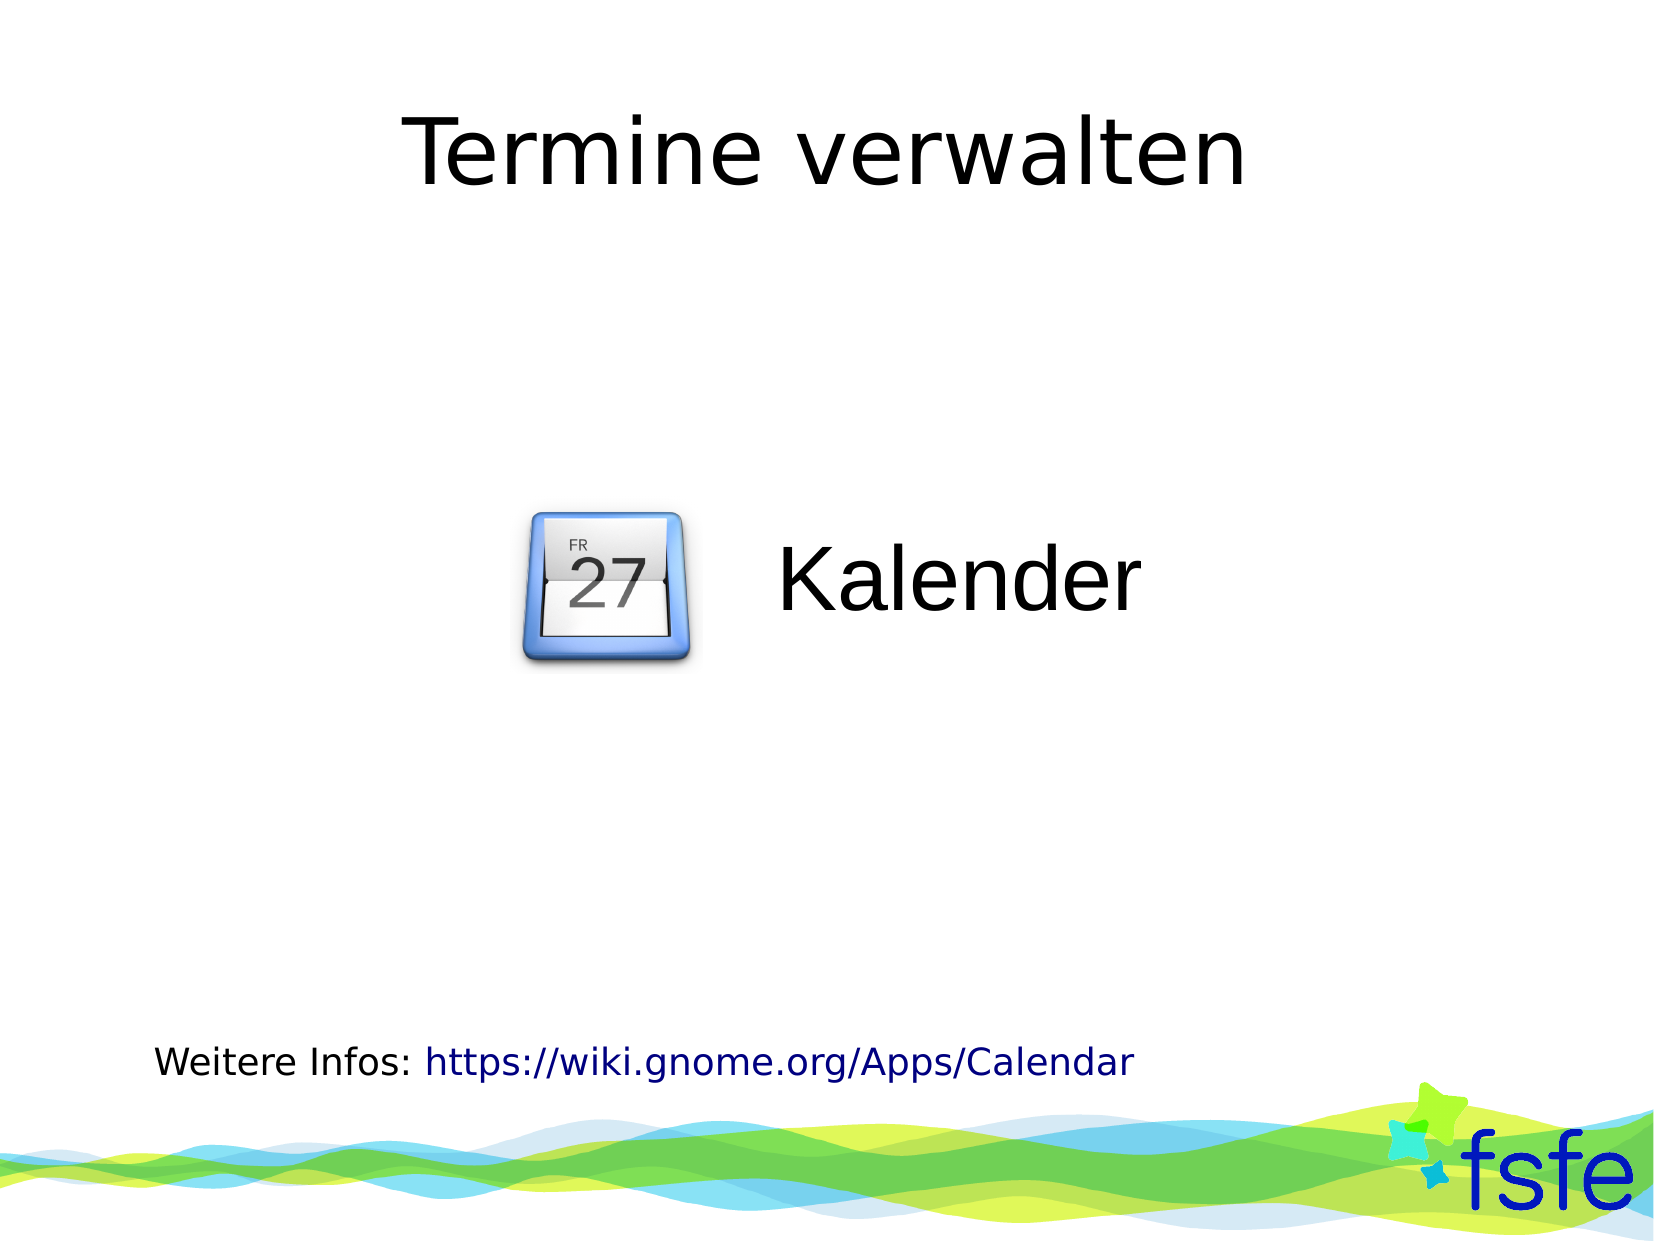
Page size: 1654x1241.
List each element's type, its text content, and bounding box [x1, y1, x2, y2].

list Weitere Infos: https://wiki.gnome.org/Apps/Calendar [82, 290, 1571, 1085]
picture [0, 1081, 1654, 1241]
picture [510, 480, 703, 674]
title Termine verwalten [82, 49, 1571, 257]
text_box Kalender [761, 520, 1554, 638]
